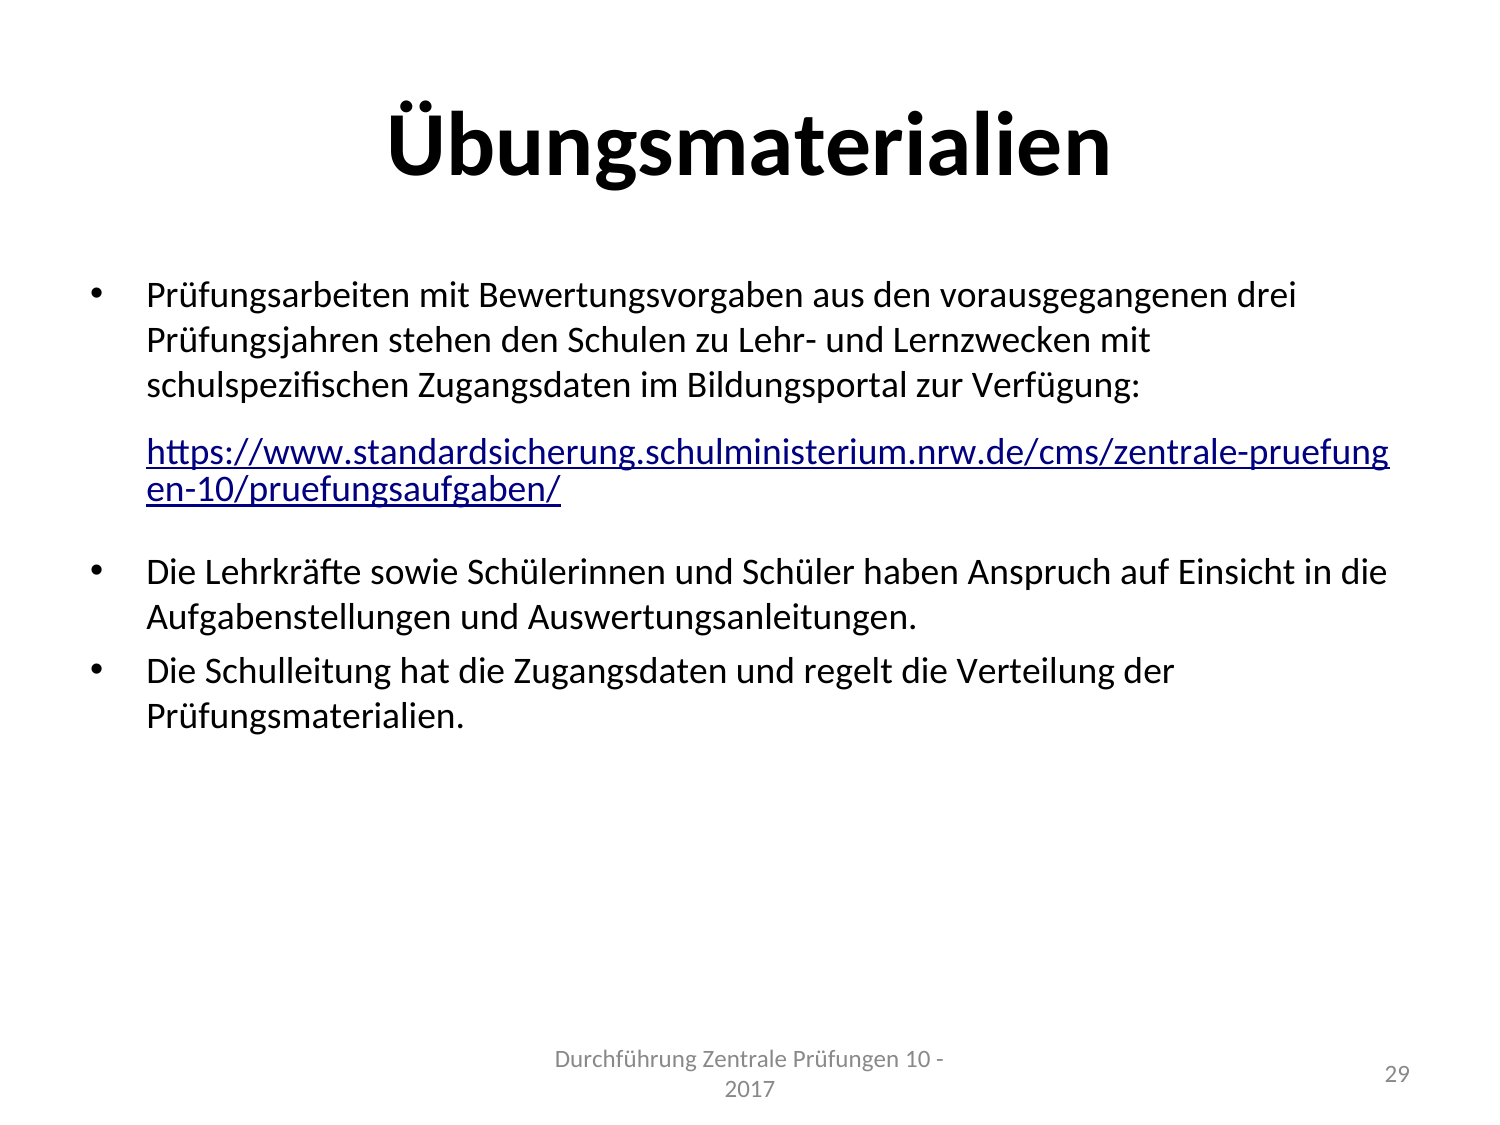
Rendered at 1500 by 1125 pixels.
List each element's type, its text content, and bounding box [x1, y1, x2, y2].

text_box <Foliennummer> [1074, 1042, 1426, 1103]
list Prüfungsarbeiten mit Bewertungsvorgaben aus den vorausgegangenen drei Prüfungsjahren stehen den Schulen zu Lehr- und Lernzwecken mit schulspezifischen Zugangsdaten im Bildungsportal zur Verfügung: https://www.standardsicherung.schulministerium.nrw.de/cms/zentrale-pruefungen-10/pruefungsaufgaben/ Die Lehrkräfte sowie Schülerinnen und Schüler haben Anspruch auf Einsicht in die Aufgabenstellungen und Auswertungsanleitungen. Die Schulleitung hat die Zugangsdaten und regelt die Verteilung der Prüfungsmaterialien. [74, 262, 1424, 1005]
title Übungsmaterialien [75, 45, 1426, 233]
text_box Durchführung Zentrale Prüfungen 10 - 2017 [512, 1042, 988, 1103]
